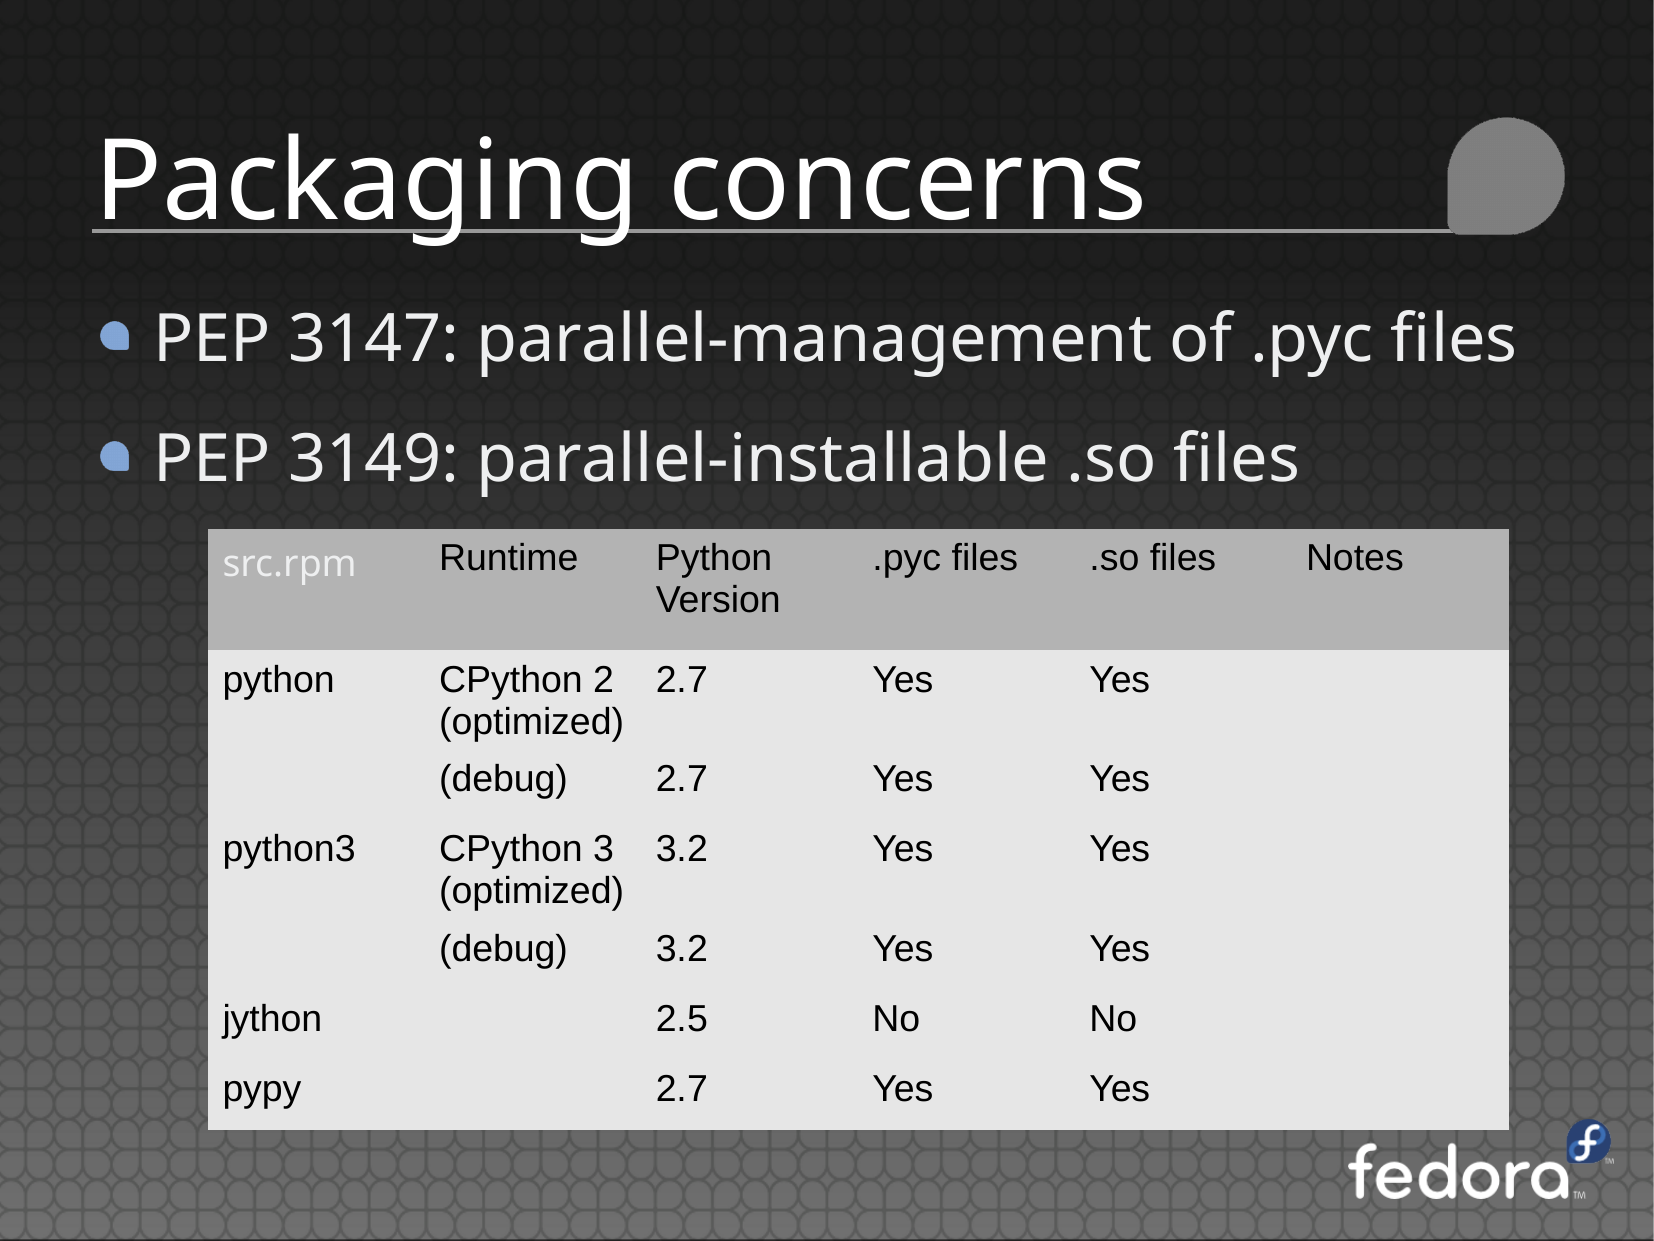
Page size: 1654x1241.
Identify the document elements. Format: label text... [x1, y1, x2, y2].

table_cell Yes [858, 820, 1075, 920]
table_header Python Version [641, 529, 858, 650]
table_cell [208, 920, 424, 990]
table_header Runtime [424, 529, 641, 650]
table_header .so files [1075, 529, 1291, 650]
table_cell 2.5 [641, 990, 858, 1060]
table_cell (debug) [424, 920, 641, 990]
table_cell 3.2 [641, 920, 858, 990]
list PEP 3147: parallel-management of .pyc files PEP 3149: parallel-installable .so files [82, 290, 1571, 1094]
table_cell Yes [858, 1060, 1075, 1130]
table_cell python [208, 650, 424, 750]
table_header Notes [1291, 529, 1509, 650]
table_cell Yes [858, 750, 1075, 820]
table_cell [1291, 750, 1509, 820]
table_cell 2.7 [641, 650, 858, 750]
table_cell pypy [208, 1060, 424, 1130]
table_header .pyc files [858, 529, 1075, 650]
table_cell Yes [1075, 820, 1291, 920]
title Packaging concerns [94, 100, 1426, 251]
table_header src.rpm [208, 529, 424, 650]
table_cell (debug) [424, 750, 641, 820]
table_cell Yes [1075, 920, 1291, 990]
table_cell Yes [858, 650, 1075, 750]
table_cell Yes [1075, 650, 1291, 750]
table_cell [1291, 920, 1509, 990]
table_cell [1291, 990, 1509, 1060]
table_cell [1291, 820, 1509, 920]
table_cell 3.2 [641, 820, 858, 920]
table_cell [424, 1060, 641, 1130]
table_cell No [1075, 990, 1291, 1060]
table_cell [1291, 650, 1509, 750]
picture [0, 0, 1654, 1241]
table_cell python3 [208, 820, 424, 920]
table_cell [208, 750, 424, 820]
table_cell Yes [858, 920, 1075, 990]
table_cell jython [208, 990, 424, 1060]
table_cell 2.7 [641, 750, 858, 820]
table_cell CPython 3 (optimized) [424, 820, 641, 920]
table_cell [424, 990, 641, 1060]
table_cell [1291, 1060, 1509, 1130]
table_cell Yes [1075, 750, 1291, 820]
table_cell Yes [1075, 1060, 1291, 1130]
table_cell No [858, 990, 1075, 1060]
table_cell CPython 2 (optimized) [424, 650, 641, 750]
table_cell 2.7 [641, 1060, 858, 1130]
